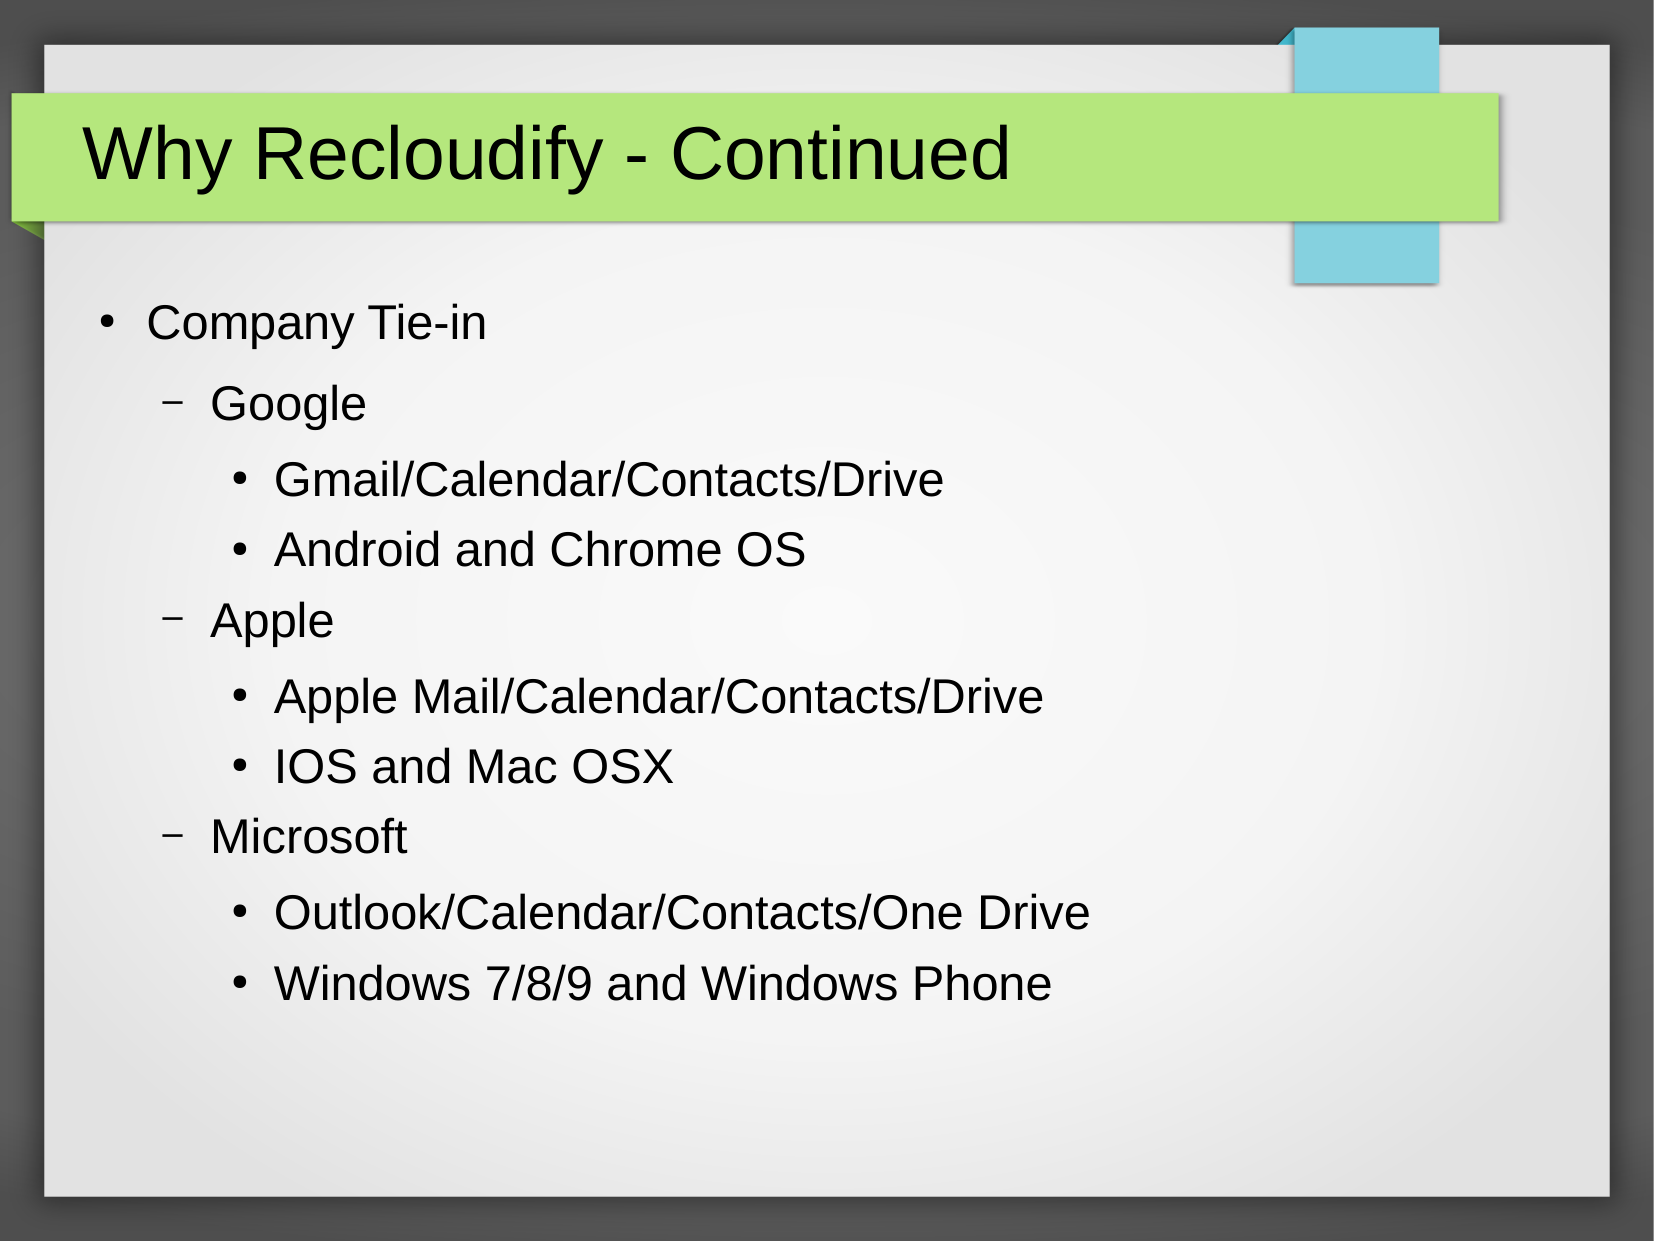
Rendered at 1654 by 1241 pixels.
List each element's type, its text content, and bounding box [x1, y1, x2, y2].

picture [0, 0, 1654, 1241]
list Company Tie-in Google Gmail/Calendar/Contacts/Drive Android and Chrome OS Apple Apple Mail/Calendar/Contacts/Drive IOS and Mac OSX Microsoft Outlook/Calendar/Contacts/One Drive Windows 7/8/9 and Windows Phone [82, 295, 1571, 1015]
title Why Recloudify - Continued [82, 94, 1264, 213]
